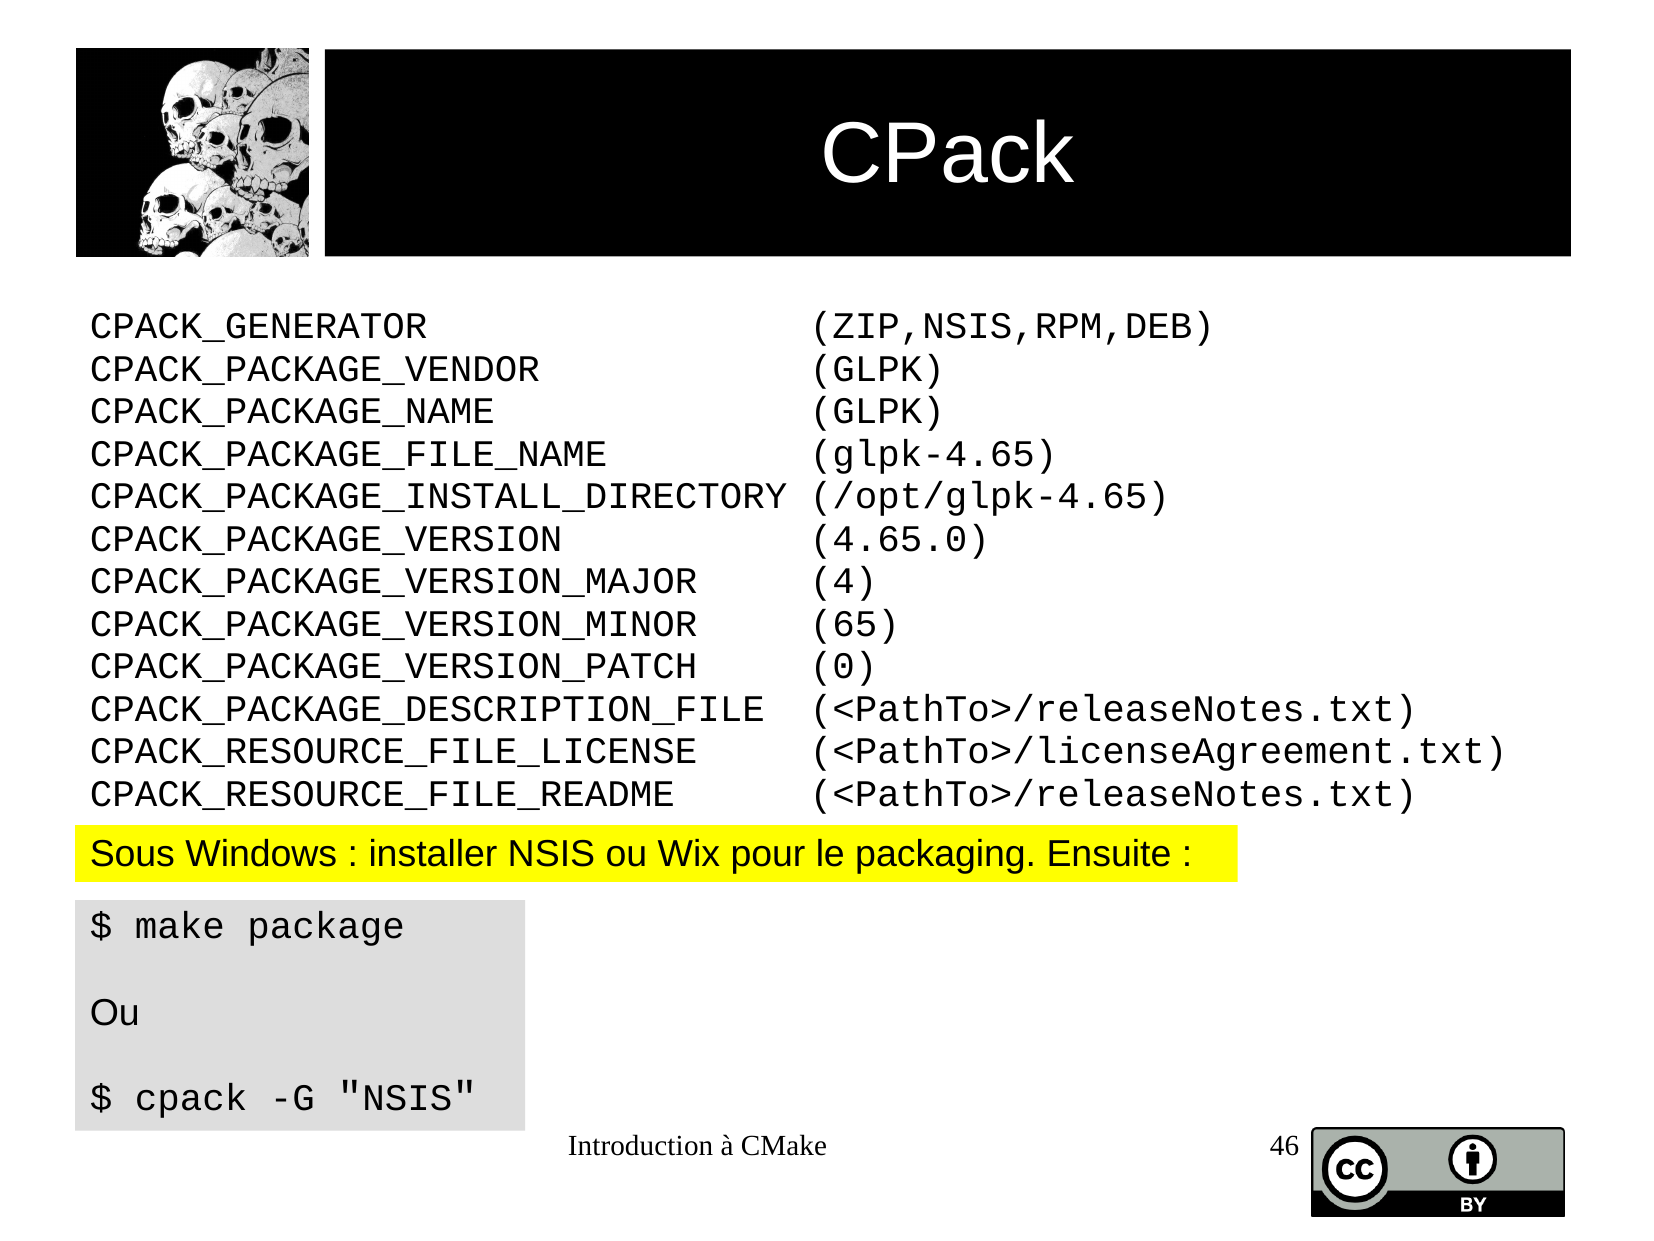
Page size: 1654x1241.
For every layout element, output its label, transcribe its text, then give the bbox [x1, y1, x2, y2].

text_box CPACK_GENERATOR (ZIP,NSIS,RPM,DEB) CPACK_PACKAGE_VENDOR (GLPK) CPACK_PACKAGE_NAME (GLPK) CPACK_PACKAGE_FILE_NAME (glpk-4.65) CPACK_PACKAGE_INSTALL_DIRECTORY (/opt/glpk-4.65) CPACK_PACKAGE_VERSION (4.65.0) CPACK_PACKAGE_VERSION_MAJOR (4) CPACK_PACKAGE_VERSION_MINOR (65) CPACK_PACKAGE_VERSION_PATCH (0) CPACK_PACKAGE_DESCRIPTION_FILE (<PathTo>/releaseNotes.txt) CPACK_RESOURCE_FILE_LICENSE (<PathTo>/licenseAgreement.txt) CPACK_RESOURCE_FILE_README (<PathTo>/releaseNotes.txt) [75, 300, 1538, 826]
text_box Sous Windows : installer NSIS ou Wix pour le packaging. Ensuite : [75, 825, 1238, 882]
text_box $ make package Ou $ cpack -G "NSIS" [75, 900, 526, 1131]
title CPack [324, 49, 1571, 257]
picture [76, 48, 309, 257]
picture [1311, 1127, 1565, 1217]
